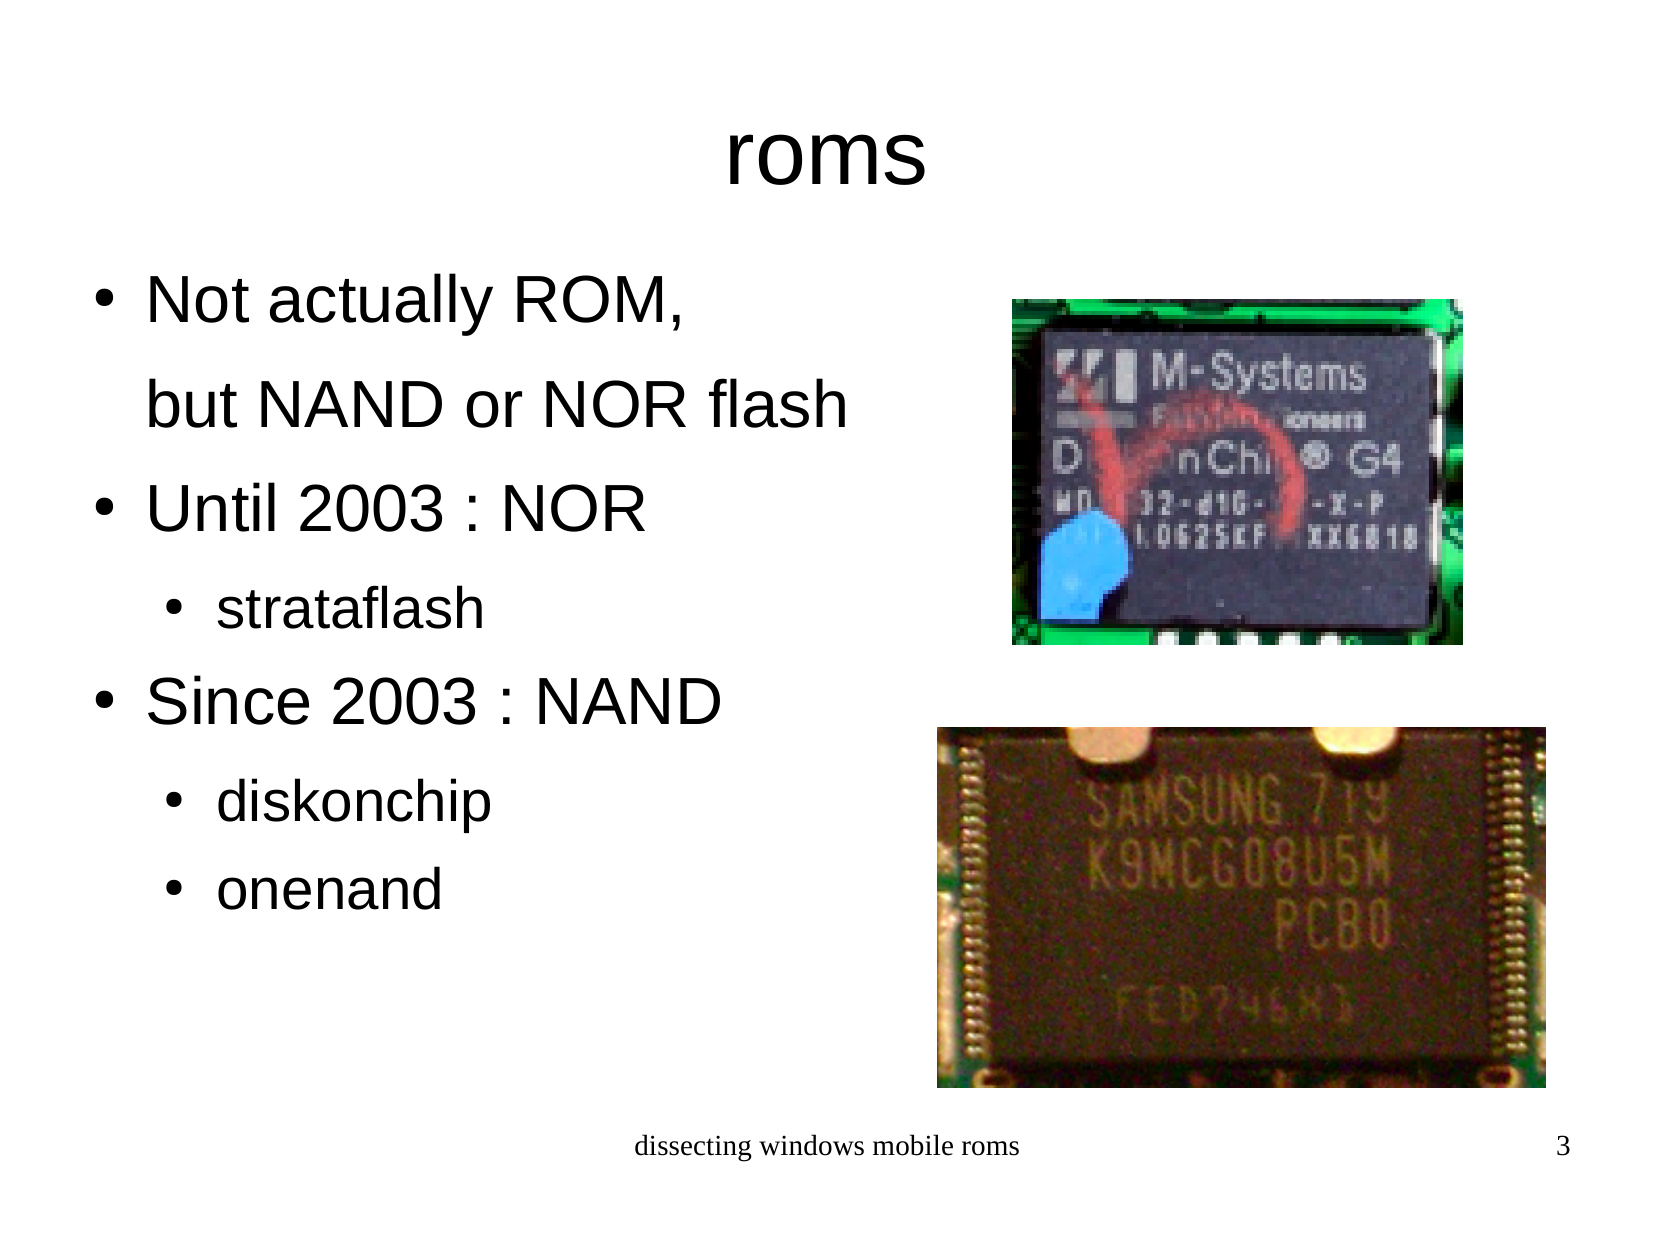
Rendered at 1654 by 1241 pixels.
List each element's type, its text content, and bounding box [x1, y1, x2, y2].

list Not actually ROM, but NAND or NOR flash Until 2003 : NOR strataflash Since 2003 : NAND diskonchip onenand [75, 262, 863, 1082]
picture [937, 727, 1546, 1088]
picture [1012, 299, 1463, 646]
title roms [82, 49, 1571, 257]
